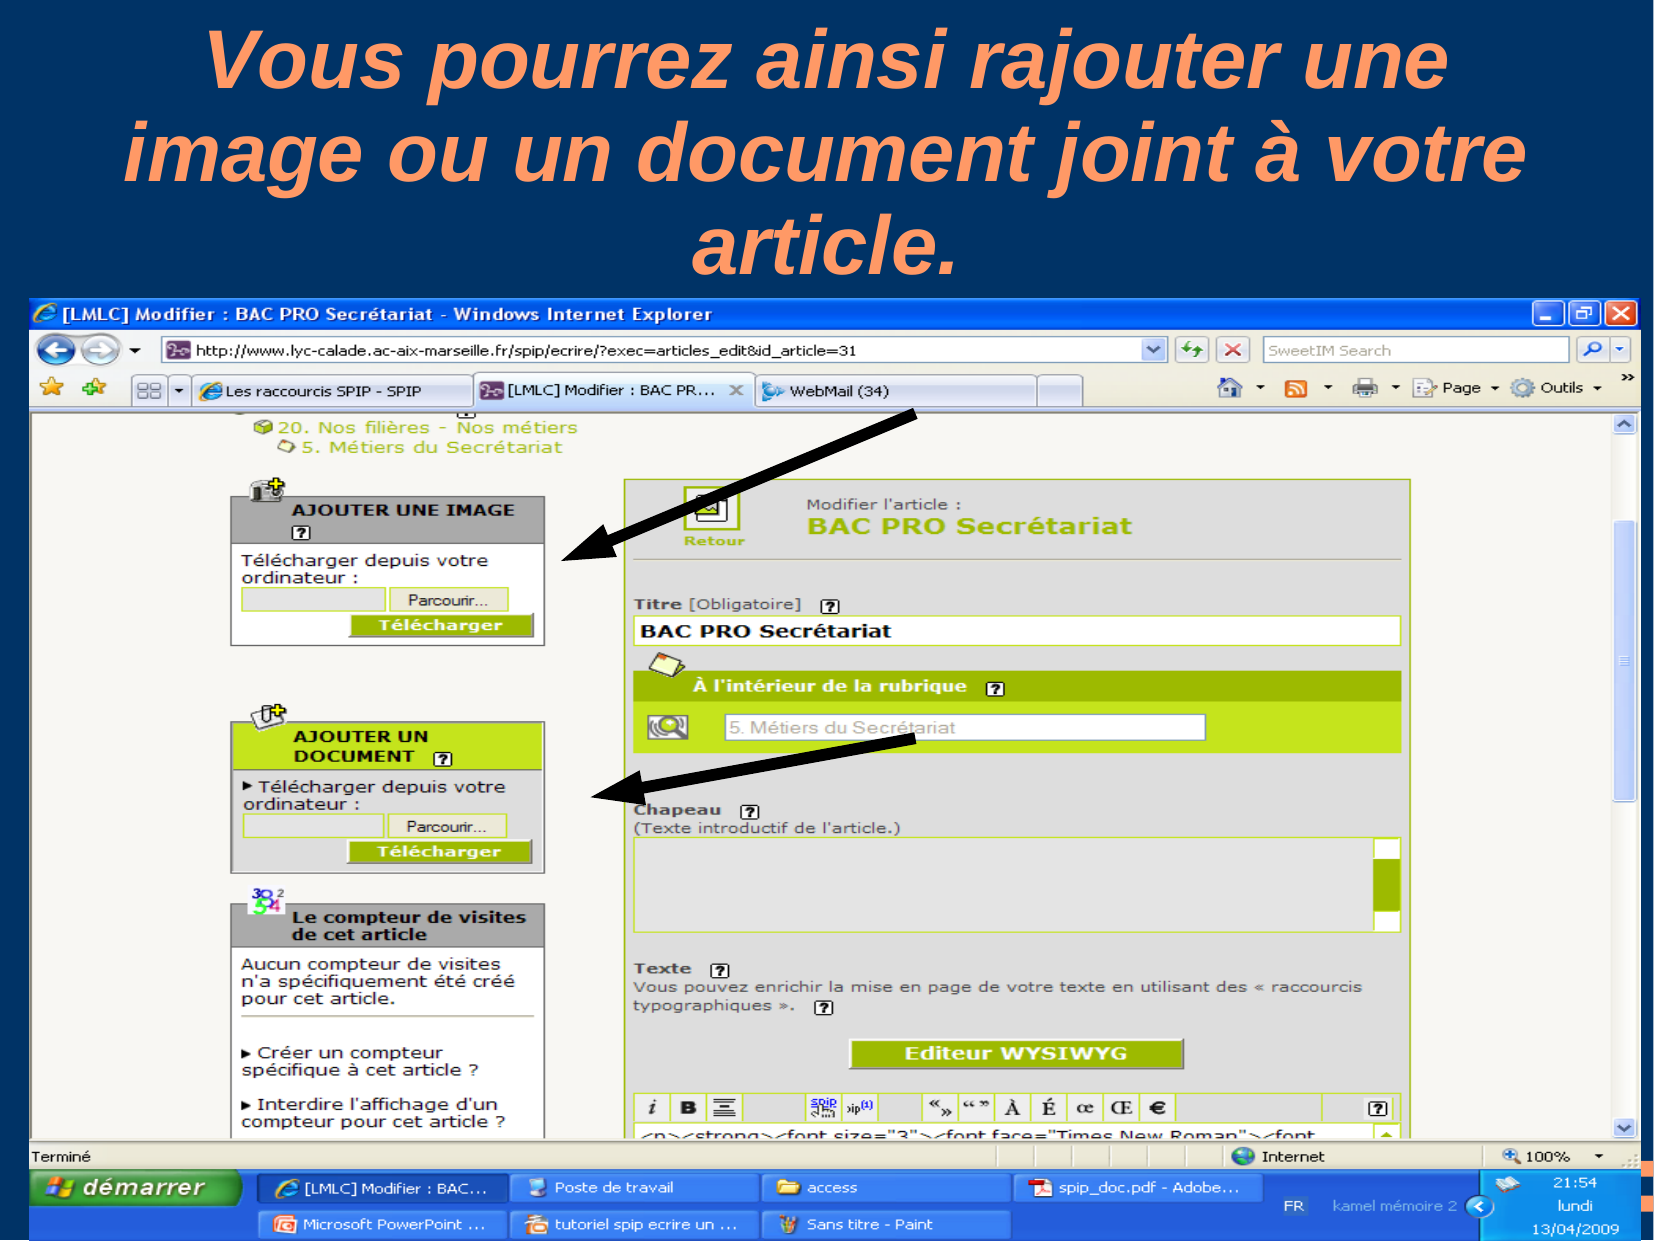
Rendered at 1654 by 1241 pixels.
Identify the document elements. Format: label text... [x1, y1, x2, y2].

picture [29, 298, 1641, 1241]
title Vous pourrez ainsi rajouter une image ou un document joint à votre article. [82, 13, 1571, 293]
